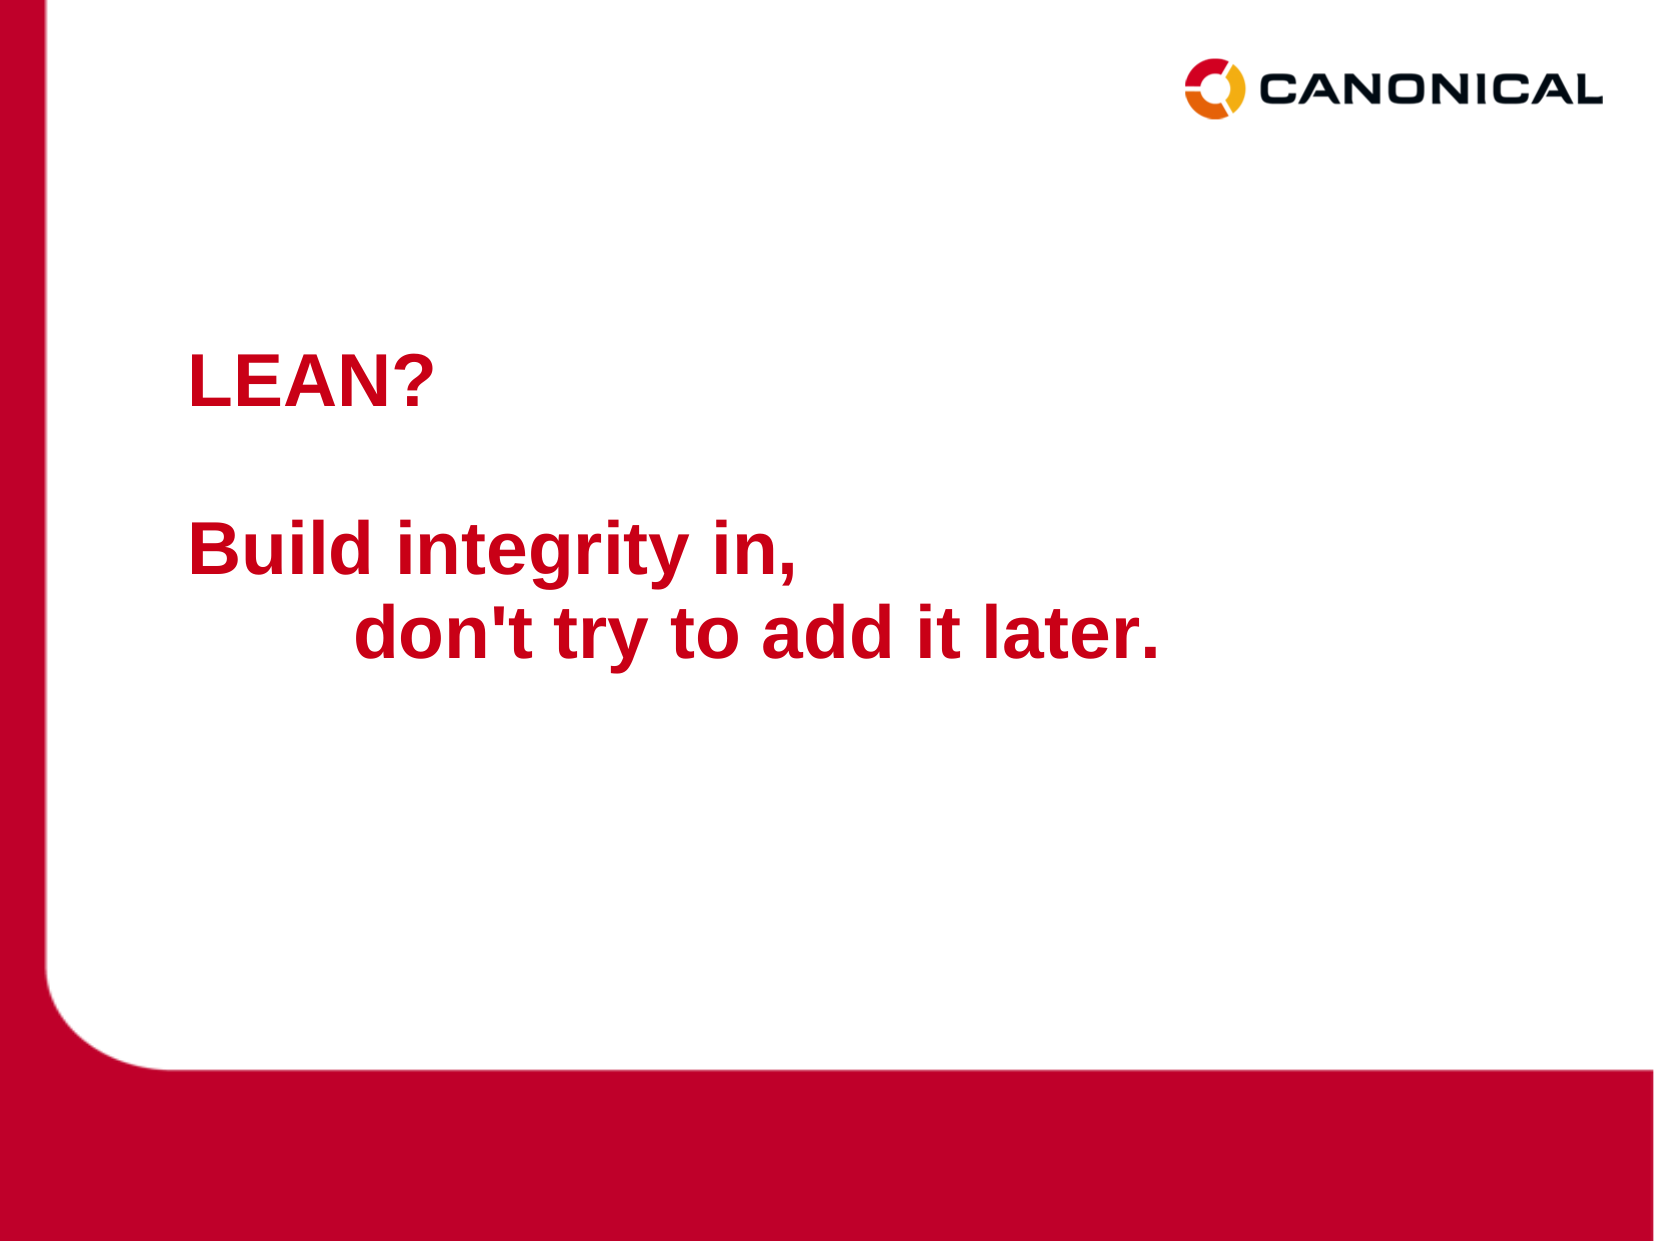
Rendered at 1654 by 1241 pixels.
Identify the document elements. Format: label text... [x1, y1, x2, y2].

picture [0, 0, 1654, 1241]
title LEAN? Build integrity in, don't try to add it later. [187, 150, 1571, 863]
